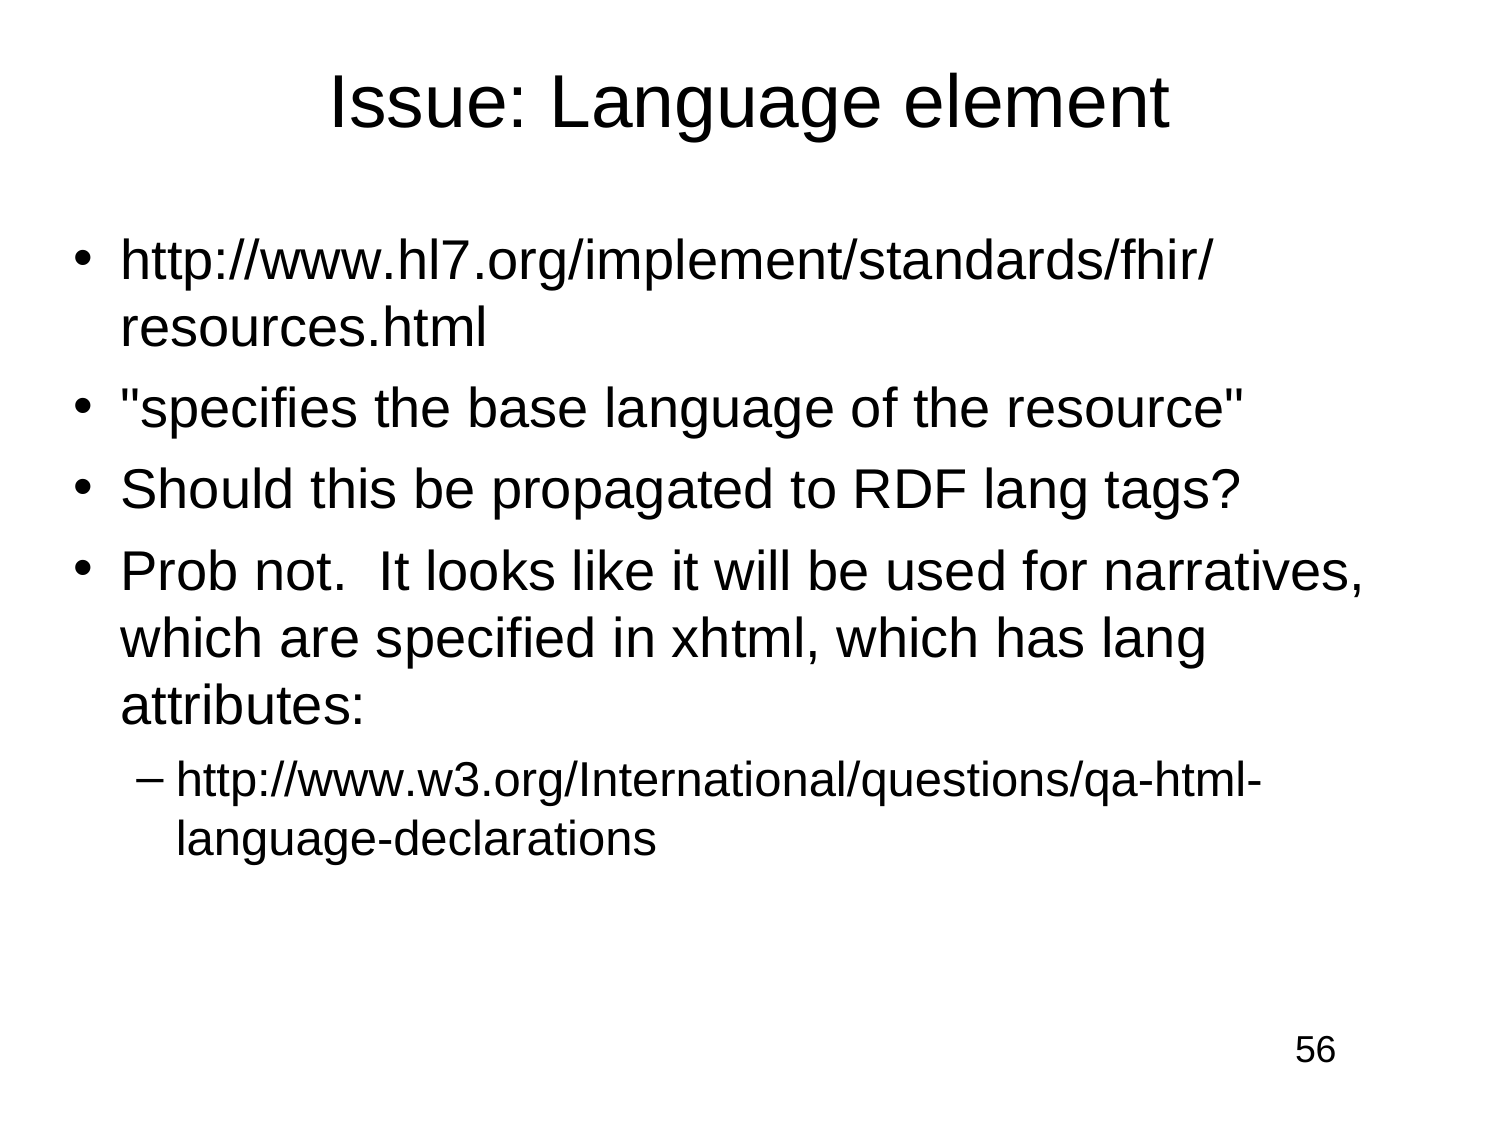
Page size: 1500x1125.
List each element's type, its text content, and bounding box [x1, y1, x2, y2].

title Issue: Language element [75, 3, 1425, 192]
list http://www.hl7.org/implement/standards/fhir/resources.html "specifies the base language of the resource" Should this be propagated to RDF lang tags? Prob not. It looks like it will be used for narratives, which are specified in xhtml, which has lang attributes: http://www.w3.org/International/questions/qa-html-language-declarations [73, 223, 1424, 876]
